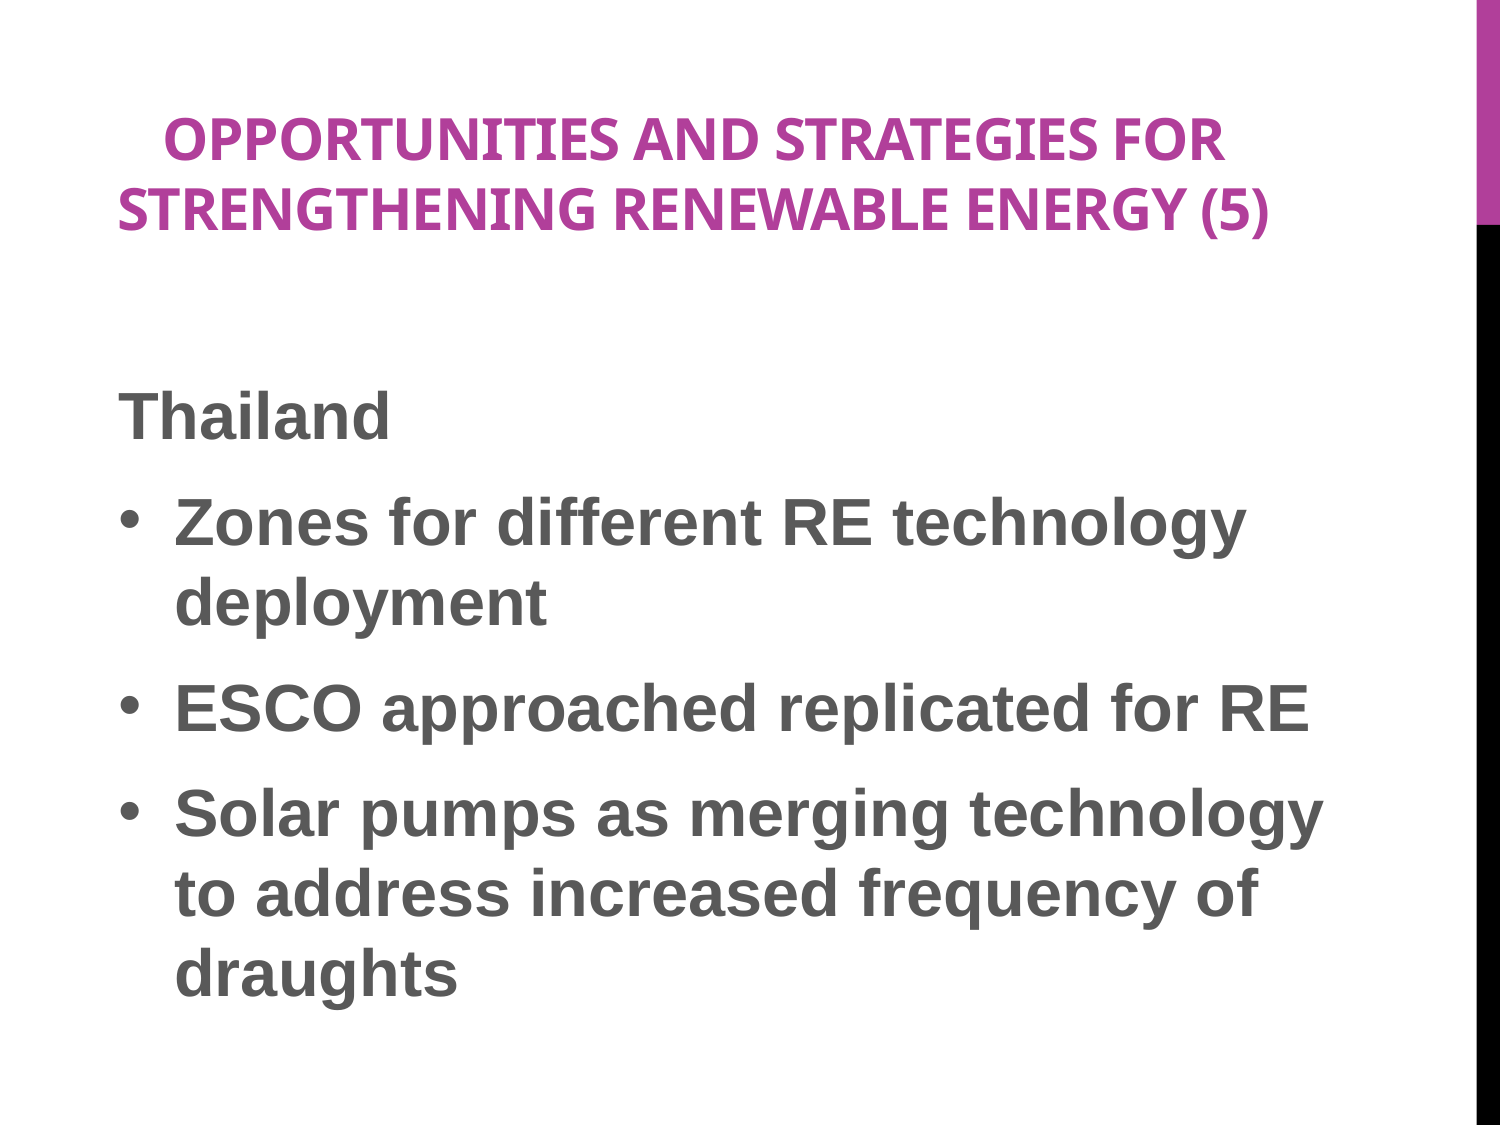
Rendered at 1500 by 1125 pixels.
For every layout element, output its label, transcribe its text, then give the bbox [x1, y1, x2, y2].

list Thailand Zones for different RE technology deployment ESCO approached replicated for RE Solar pumps as merging technology to address increased frequency of draughts [103, 365, 1397, 1025]
title Opportunities and strategies for strengthening renewable energy (5) [75, 24, 1313, 250]
